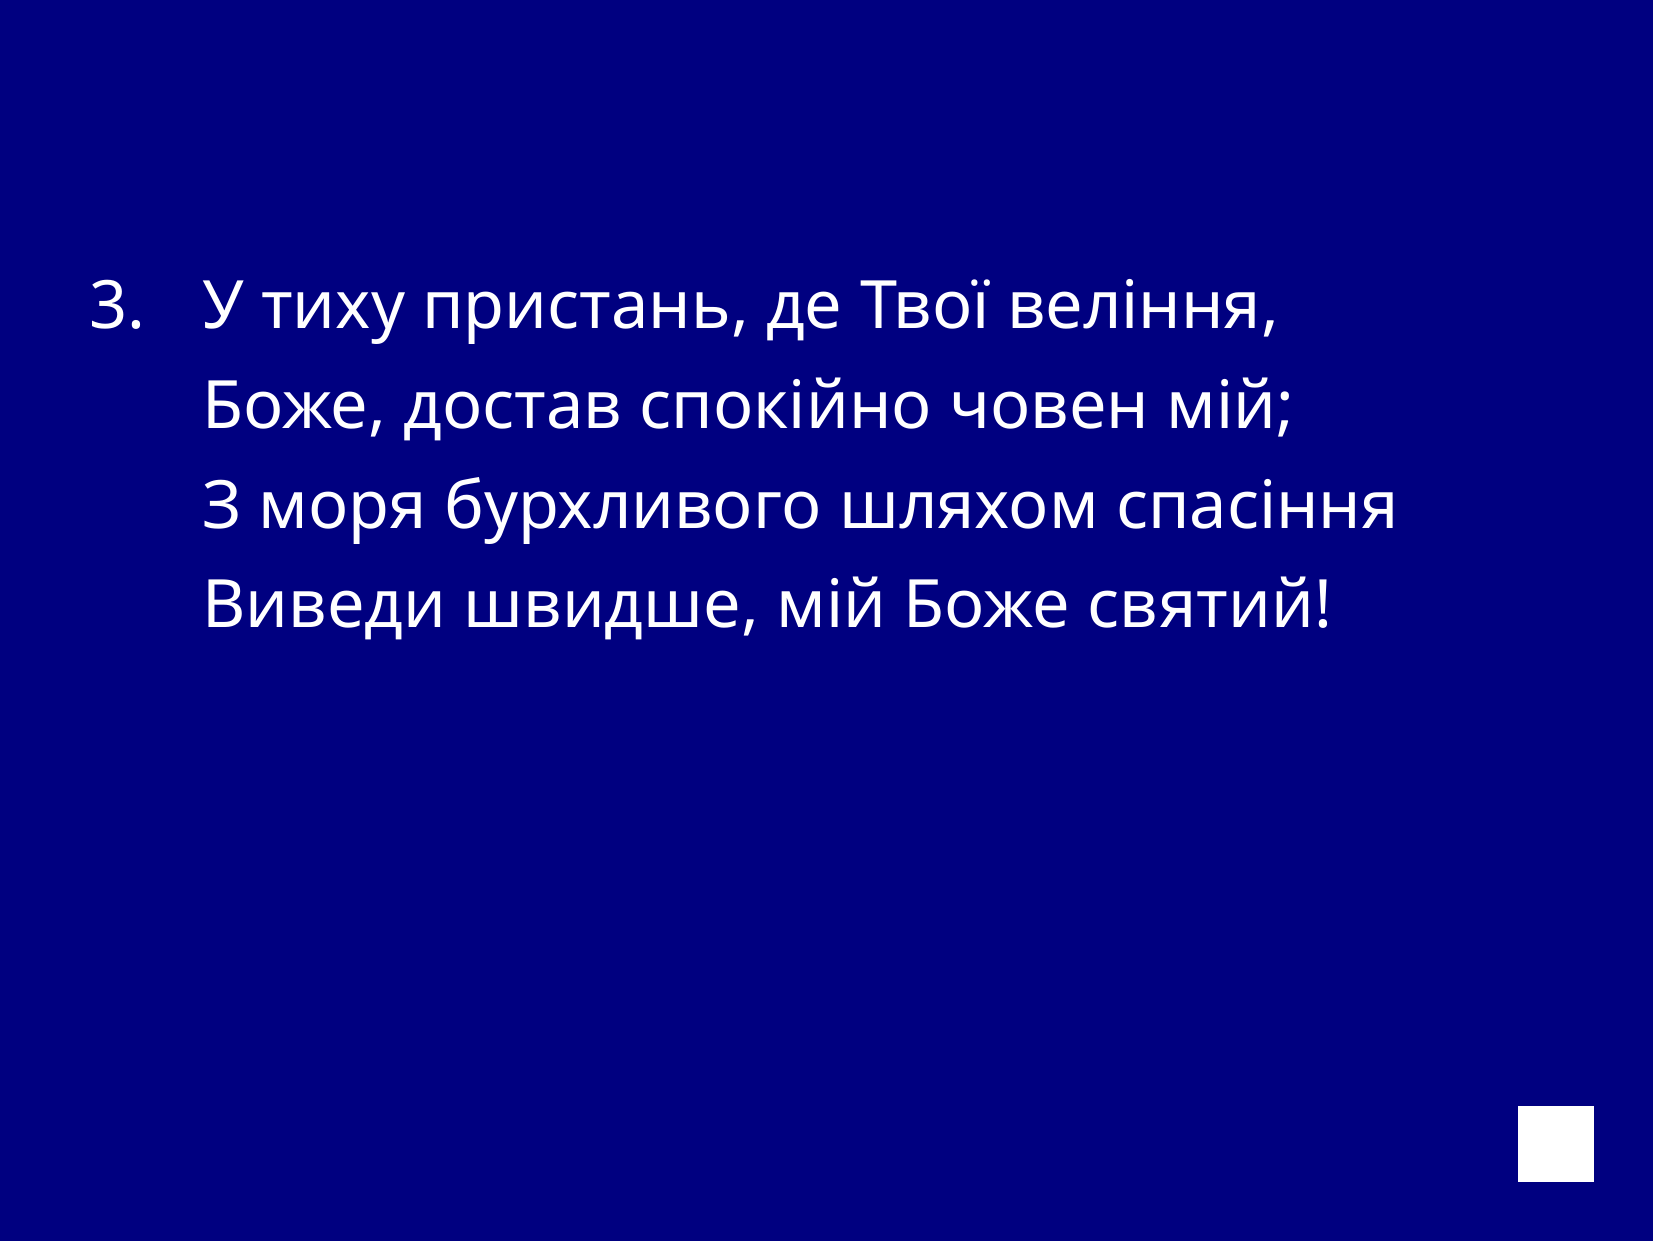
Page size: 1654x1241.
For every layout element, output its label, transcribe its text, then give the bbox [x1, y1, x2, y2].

text_box [1518, 1106, 1594, 1182]
text_box 3. У тиху пристань, де Твої веління, Боже, достав спокійно човен мій; З моря бурхливого шляхом спасіння Виведи швидше, мій Боже святий! [75, 150, 1576, 1163]
